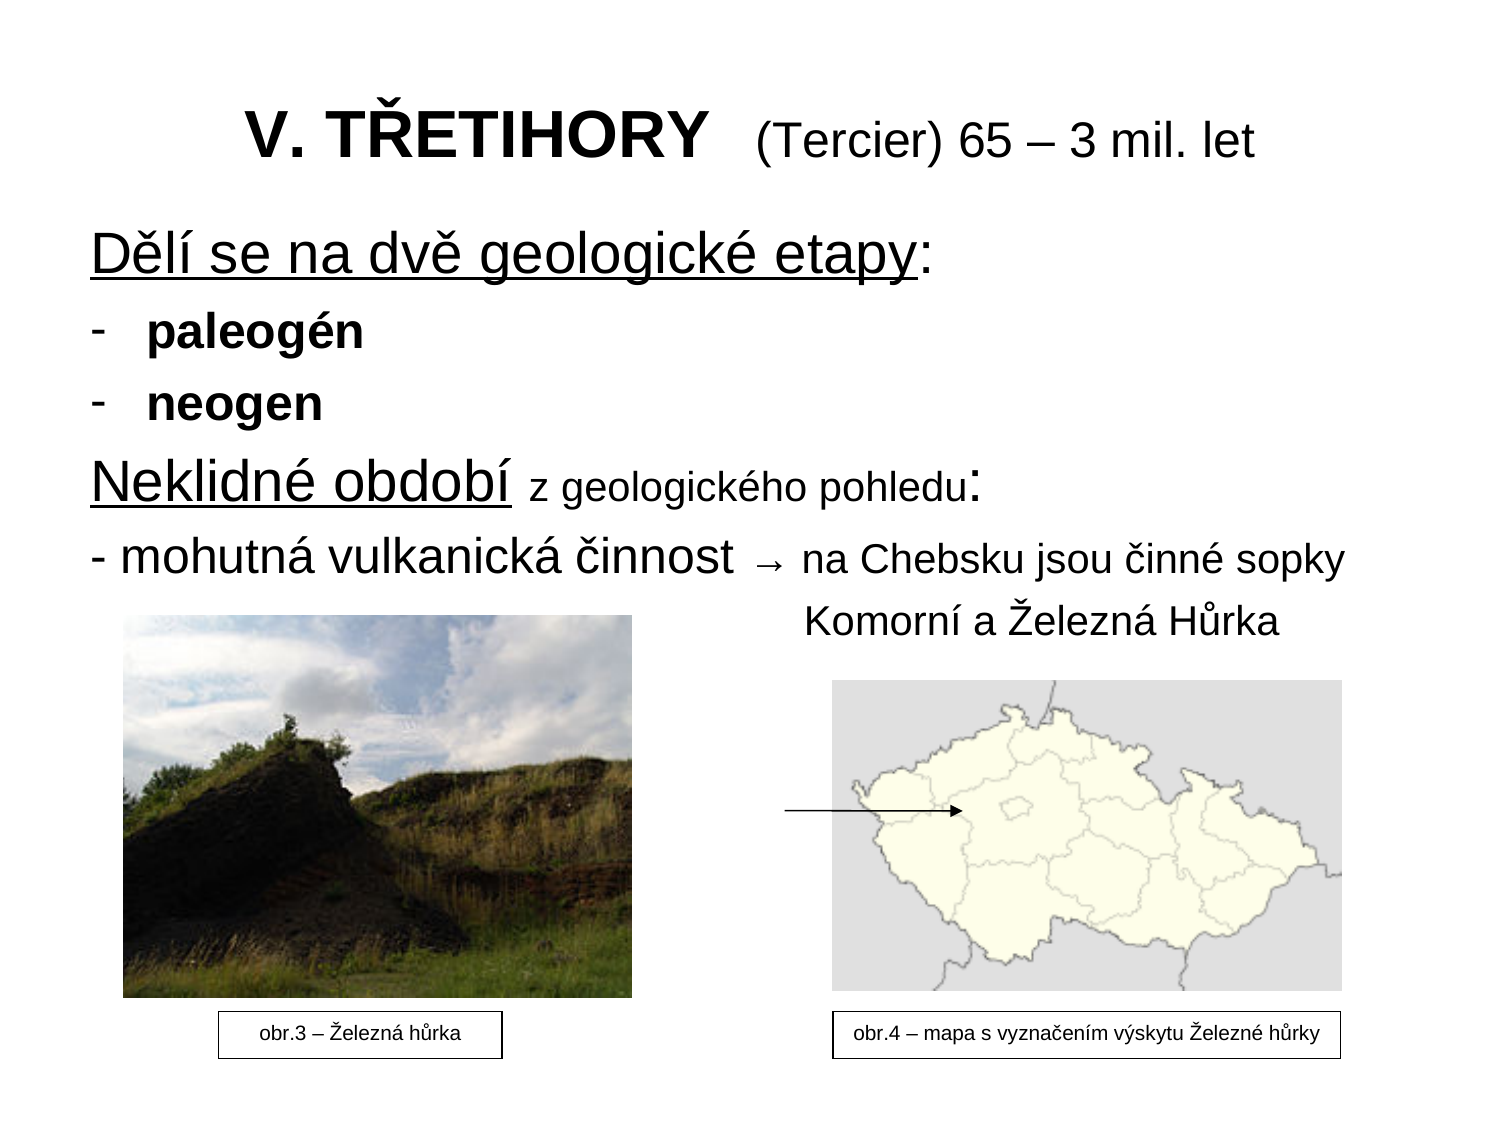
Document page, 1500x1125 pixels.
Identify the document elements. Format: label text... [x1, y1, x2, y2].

list Dělí se na dvě geologické etapy: paleogén neogen Neklidné období z geologického pohledu: - mohutná vulkanická činnost → na Chebsku jsou činné sopky Komorní a Železná Hůrka [75, 207, 1426, 1059]
picture [123, 615, 632, 998]
text_box obr.4 – mapa s vyznačením výskytu Železné hůrky [832, 1011, 1341, 1059]
title V. TŘETIHORY (Tercier) 65 – 3 mil. let [75, 45, 1426, 197]
text_box obr.3 – Železná hůrka [218, 1011, 502, 1059]
picture [832, 680, 1342, 991]
